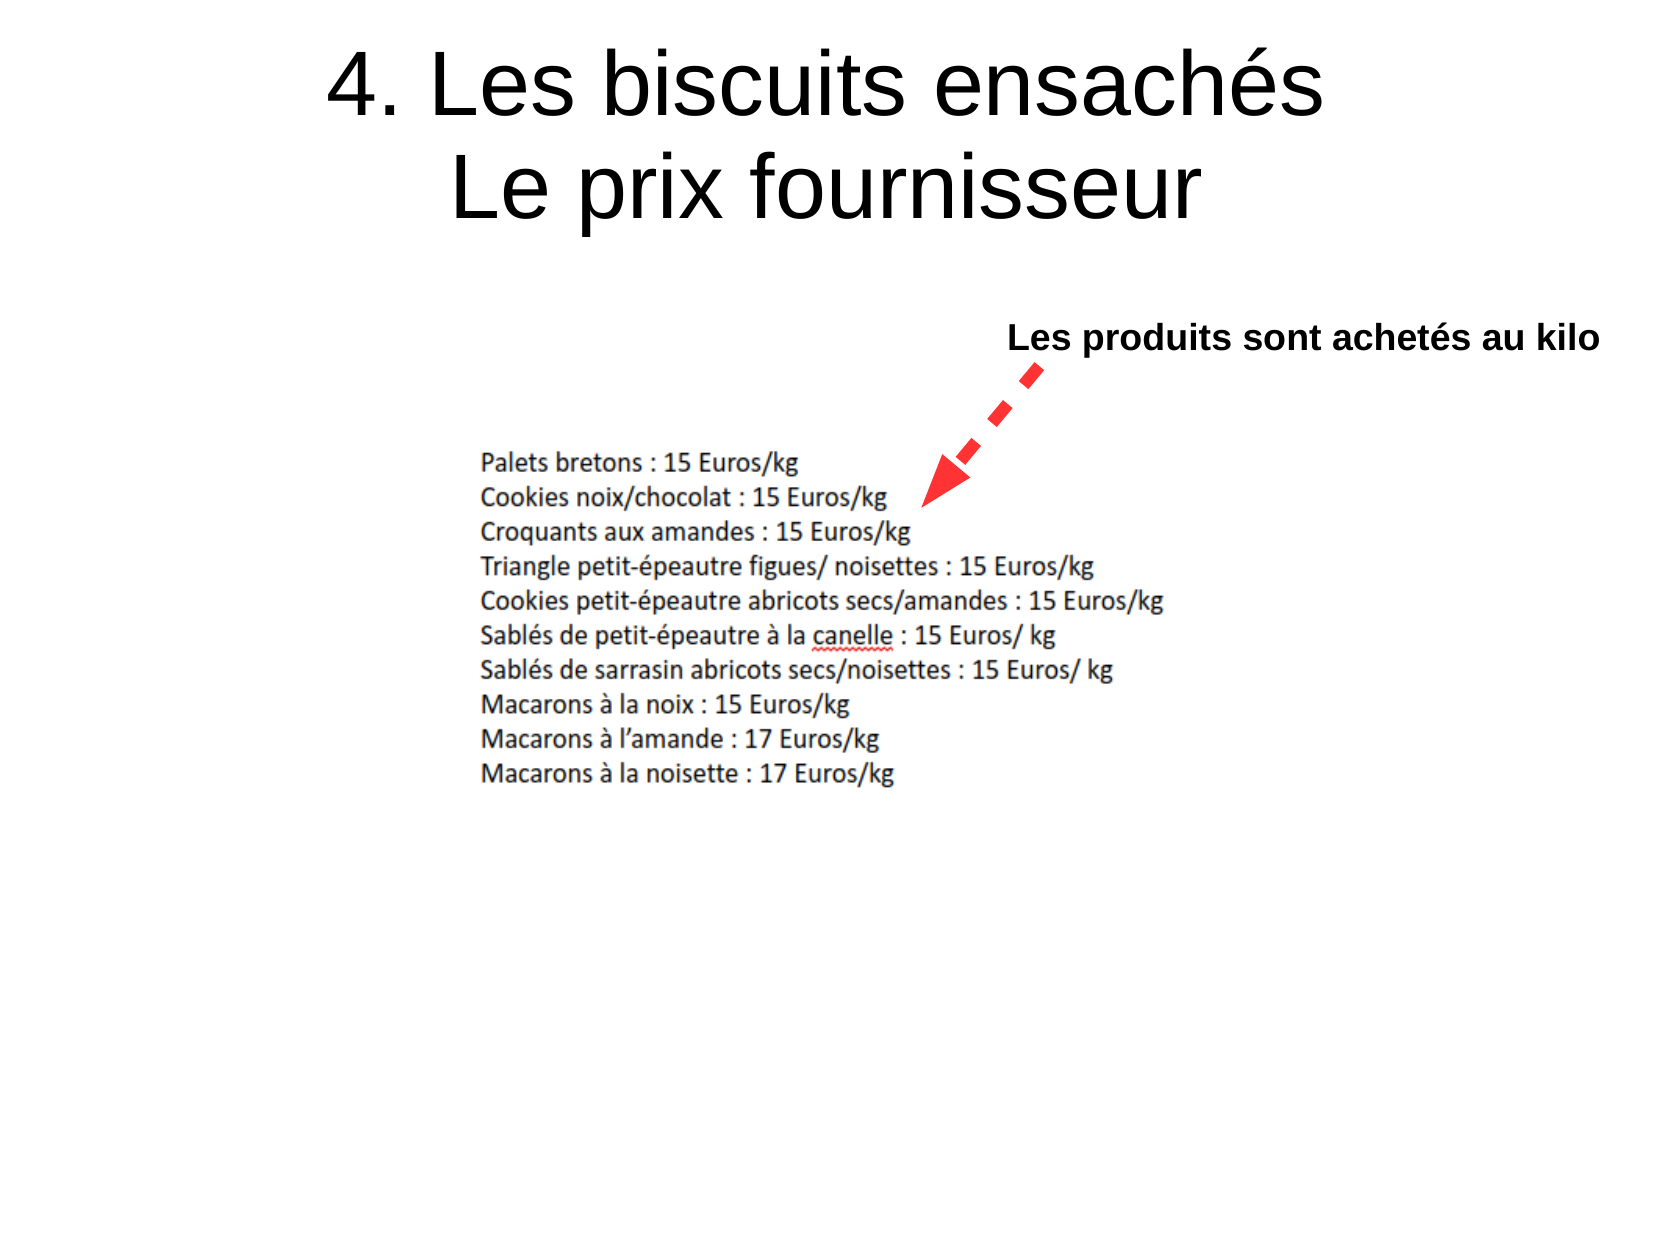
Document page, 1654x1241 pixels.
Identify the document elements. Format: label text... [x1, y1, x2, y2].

text_box Les produits sont achetés au kilo [992, 309, 1617, 367]
picture [465, 428, 1203, 822]
title 4. Les biscuits ensachés Le prix fournisseur [82, 31, 1571, 239]
